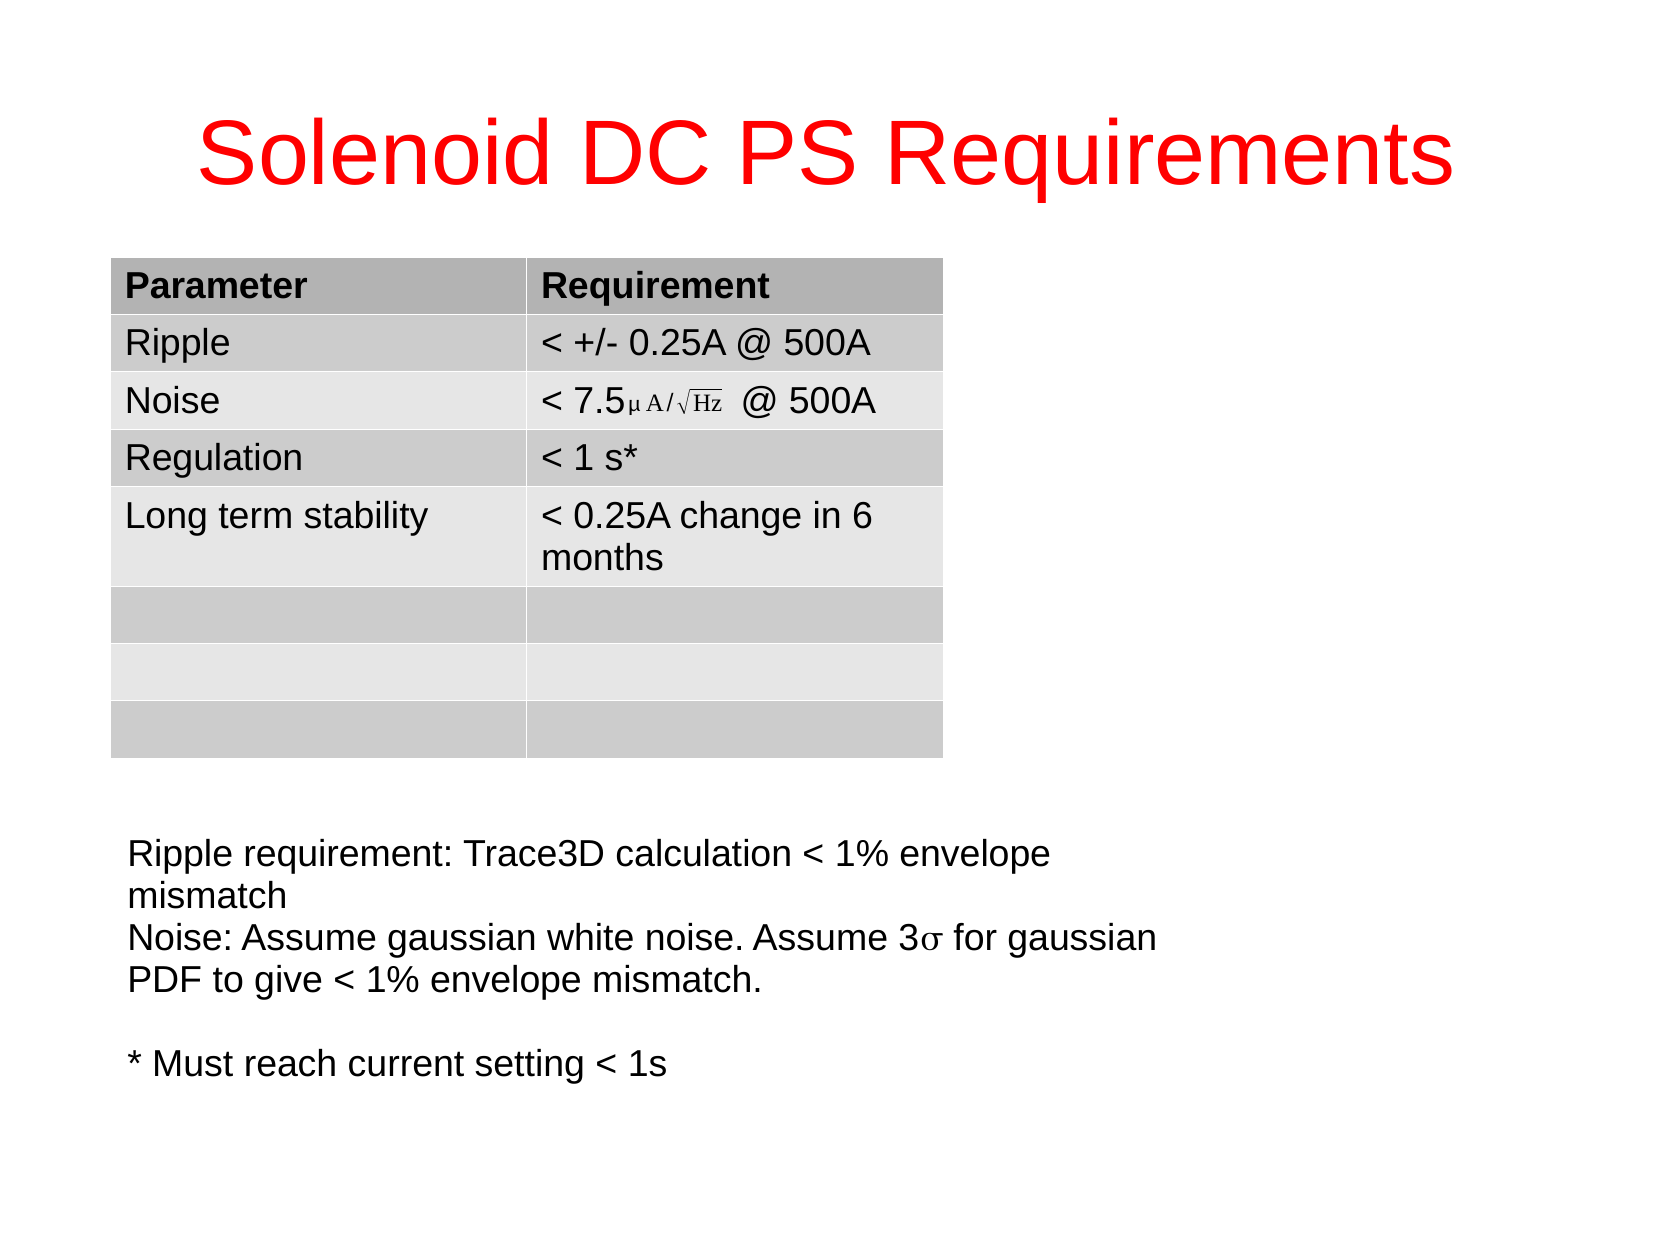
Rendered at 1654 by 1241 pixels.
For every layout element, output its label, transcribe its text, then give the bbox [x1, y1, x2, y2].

table_cell Ripple [111, 315, 526, 371]
table_cell [111, 644, 526, 700]
table_cell [527, 644, 943, 700]
table_cell Regulation [111, 430, 526, 486]
table_cell [111, 587, 526, 643]
table_cell < 0.25A change in 6 months [527, 487, 943, 586]
table_cell < +/- 0.25A @ 500A [527, 315, 943, 371]
chart [620, 388, 728, 421]
table_cell [527, 701, 943, 758]
table_cell Long term stability [111, 487, 526, 586]
table_cell < 7.5 @ 500A [527, 372, 943, 429]
table_header Parameter [111, 258, 526, 314]
text_box Ripple requirement: Trace3D calculation < 1% envelope mismatch Noise: Assume gaussian white noise. Assume 3 for gaussian PDF to give < 1% envelope mismatch. * Must reach current setting < 1s [112, 825, 1193, 1097]
table_cell < 1 s* [527, 430, 943, 486]
table_header Requirement [527, 258, 943, 314]
table_cell Noise [111, 372, 526, 429]
table_cell [111, 701, 526, 758]
title Solenoid DC PS Requirements [82, 56, 1571, 250]
table_cell [527, 587, 943, 643]
